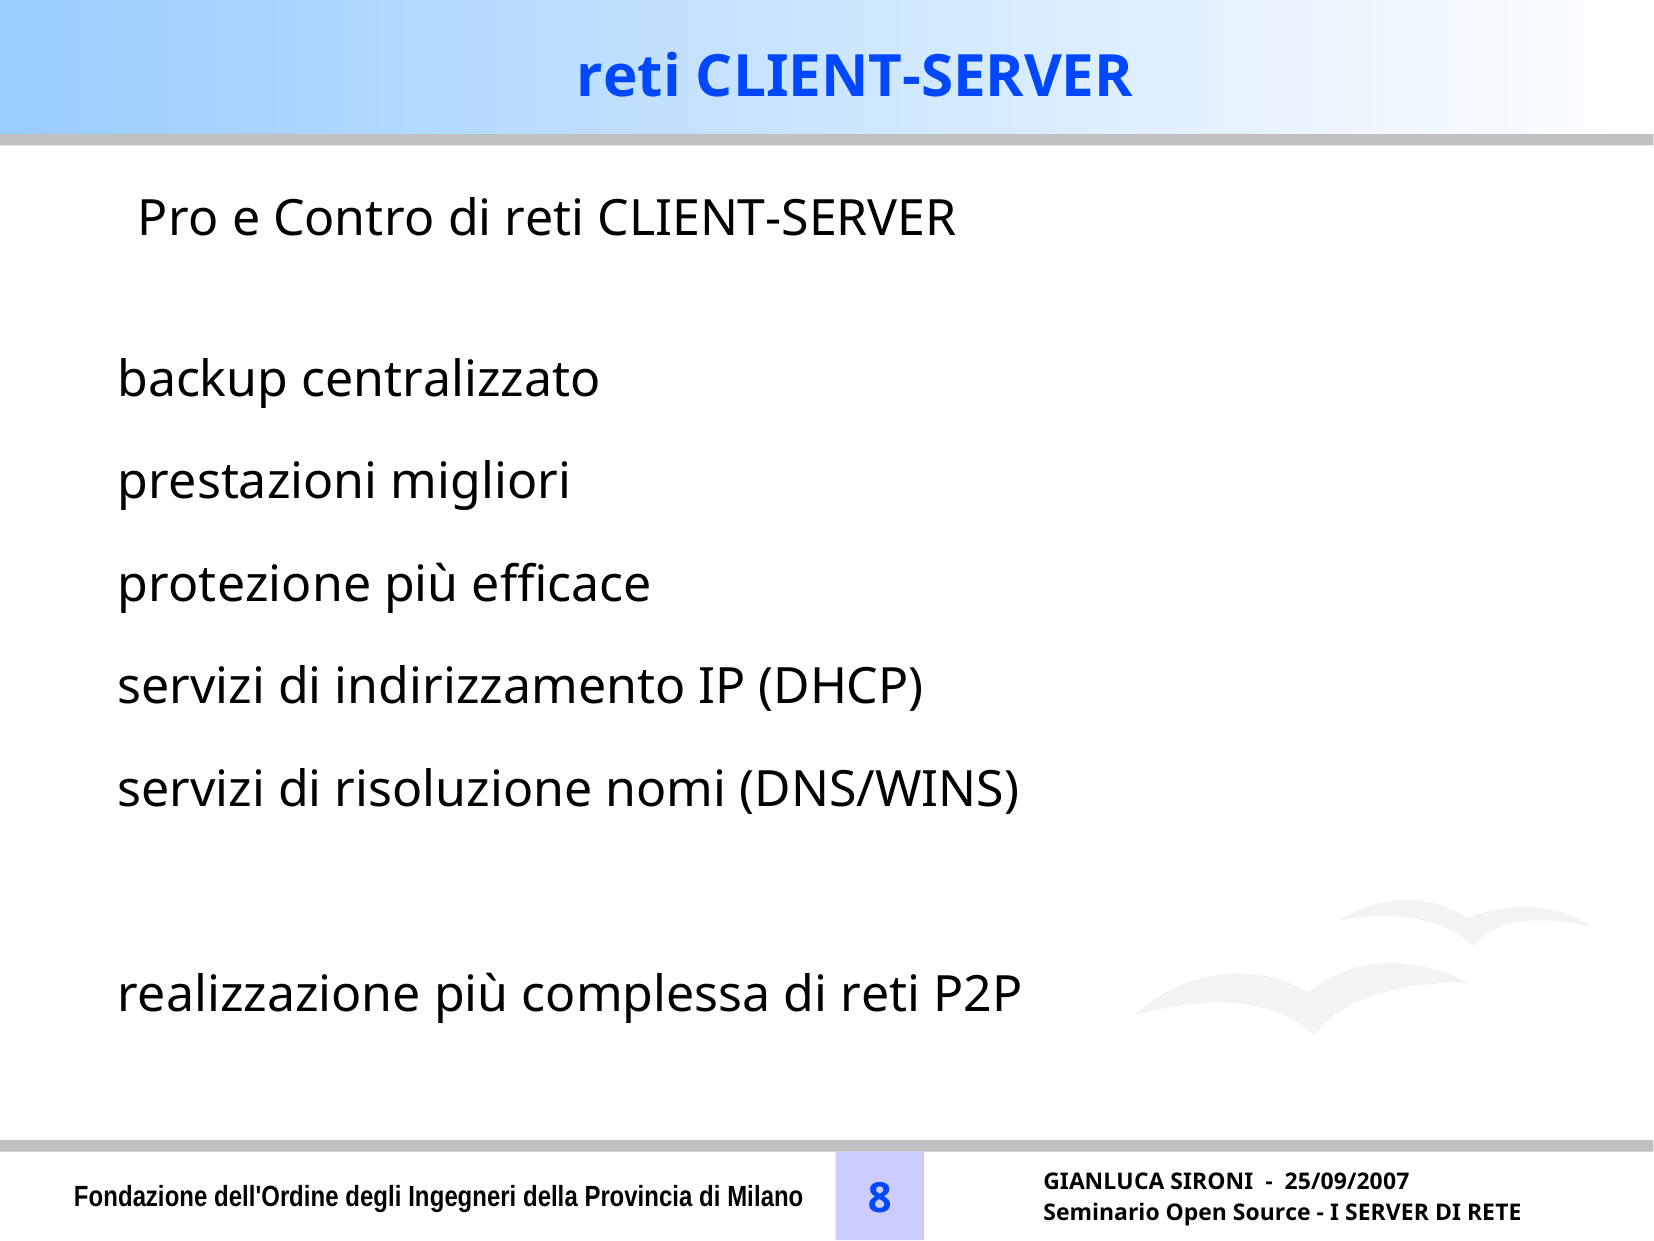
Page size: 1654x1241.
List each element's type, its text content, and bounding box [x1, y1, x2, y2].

list Pro e Contro di reti CLIENT-SERVER backup centralizzato prestazioni migliori protezione più efficace servizi di indirizzamento IP (DHCP) servizi di risoluzione nomi (DNS/WINS) realizzazione più complessa di reti P2P [117, 181, 1479, 966]
list [111, 156, 1623, 1123]
title reti CLIENT-SERVER [85, 0, 1654, 148]
